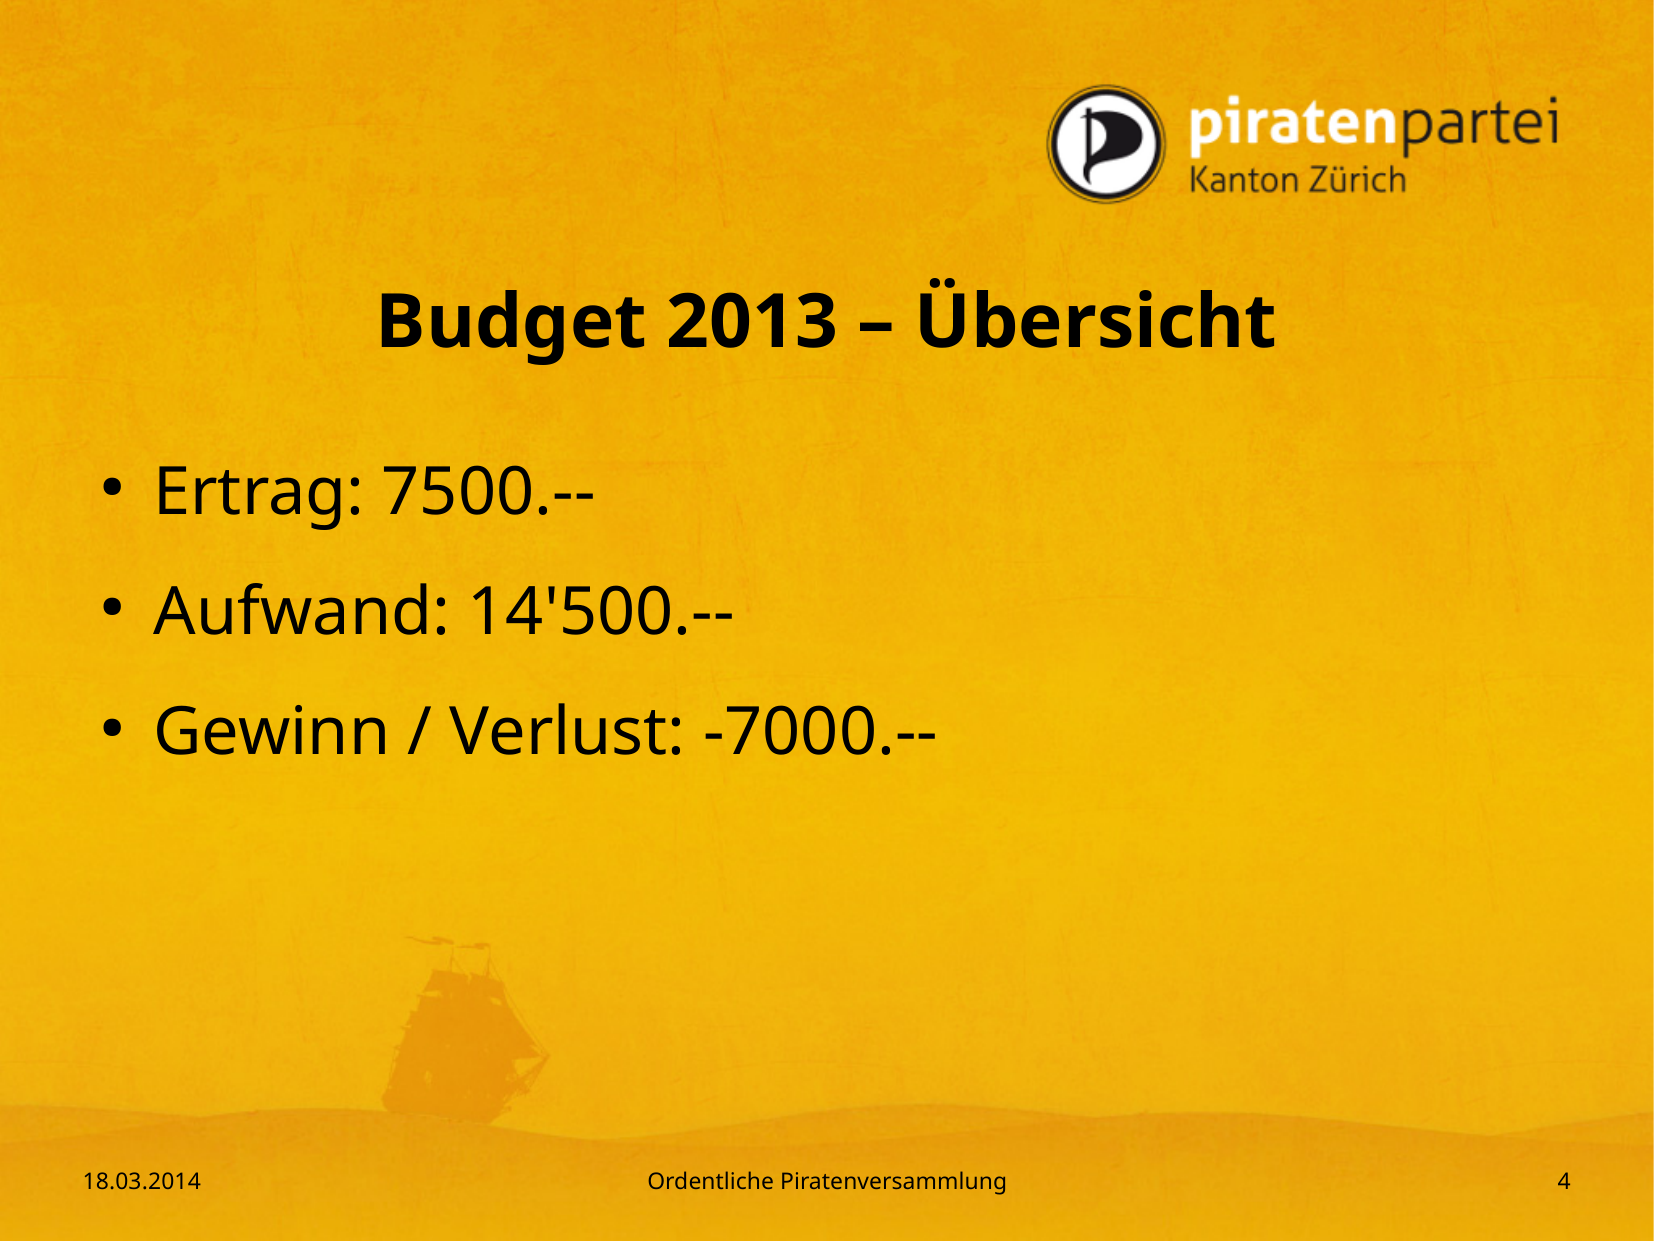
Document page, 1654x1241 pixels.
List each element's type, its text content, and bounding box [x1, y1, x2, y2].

title Budget 2013 – Übersicht [82, 214, 1571, 422]
list Ertrag: 7500.-- Aufwand: 14'500.-- Gewinn / Verlust: -7000.-- [82, 442, 1571, 1241]
picture [0, 0, 1654, 1241]
